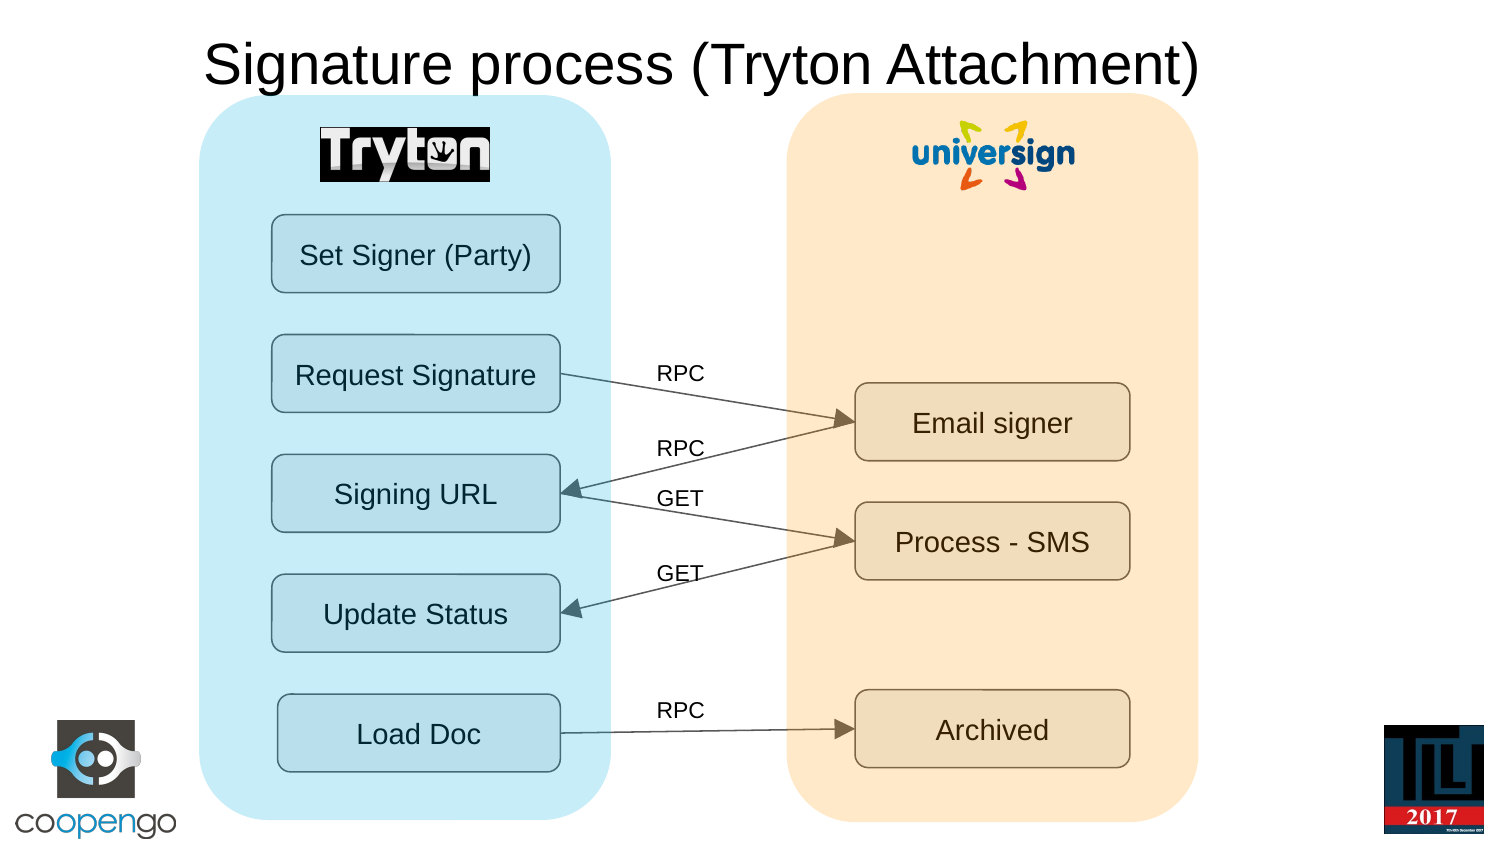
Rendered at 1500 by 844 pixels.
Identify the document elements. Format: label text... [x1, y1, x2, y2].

text_box RPC [641, 343, 737, 374]
picture [320, 127, 490, 182]
picture [1384, 725, 1484, 834]
text_box [786, 93, 1199, 823]
picture [15, 720, 176, 839]
title Signature process (Tryton Attachment) [188, 11, 1227, 106]
text_box RPC [641, 418, 737, 449]
picture [81, 817, 94, 830]
text_box [199, 95, 611, 821]
text_box GET [641, 468, 737, 499]
picture [910, 119, 1075, 191]
text_box RPC [641, 681, 737, 711]
text_box GET [641, 543, 737, 574]
